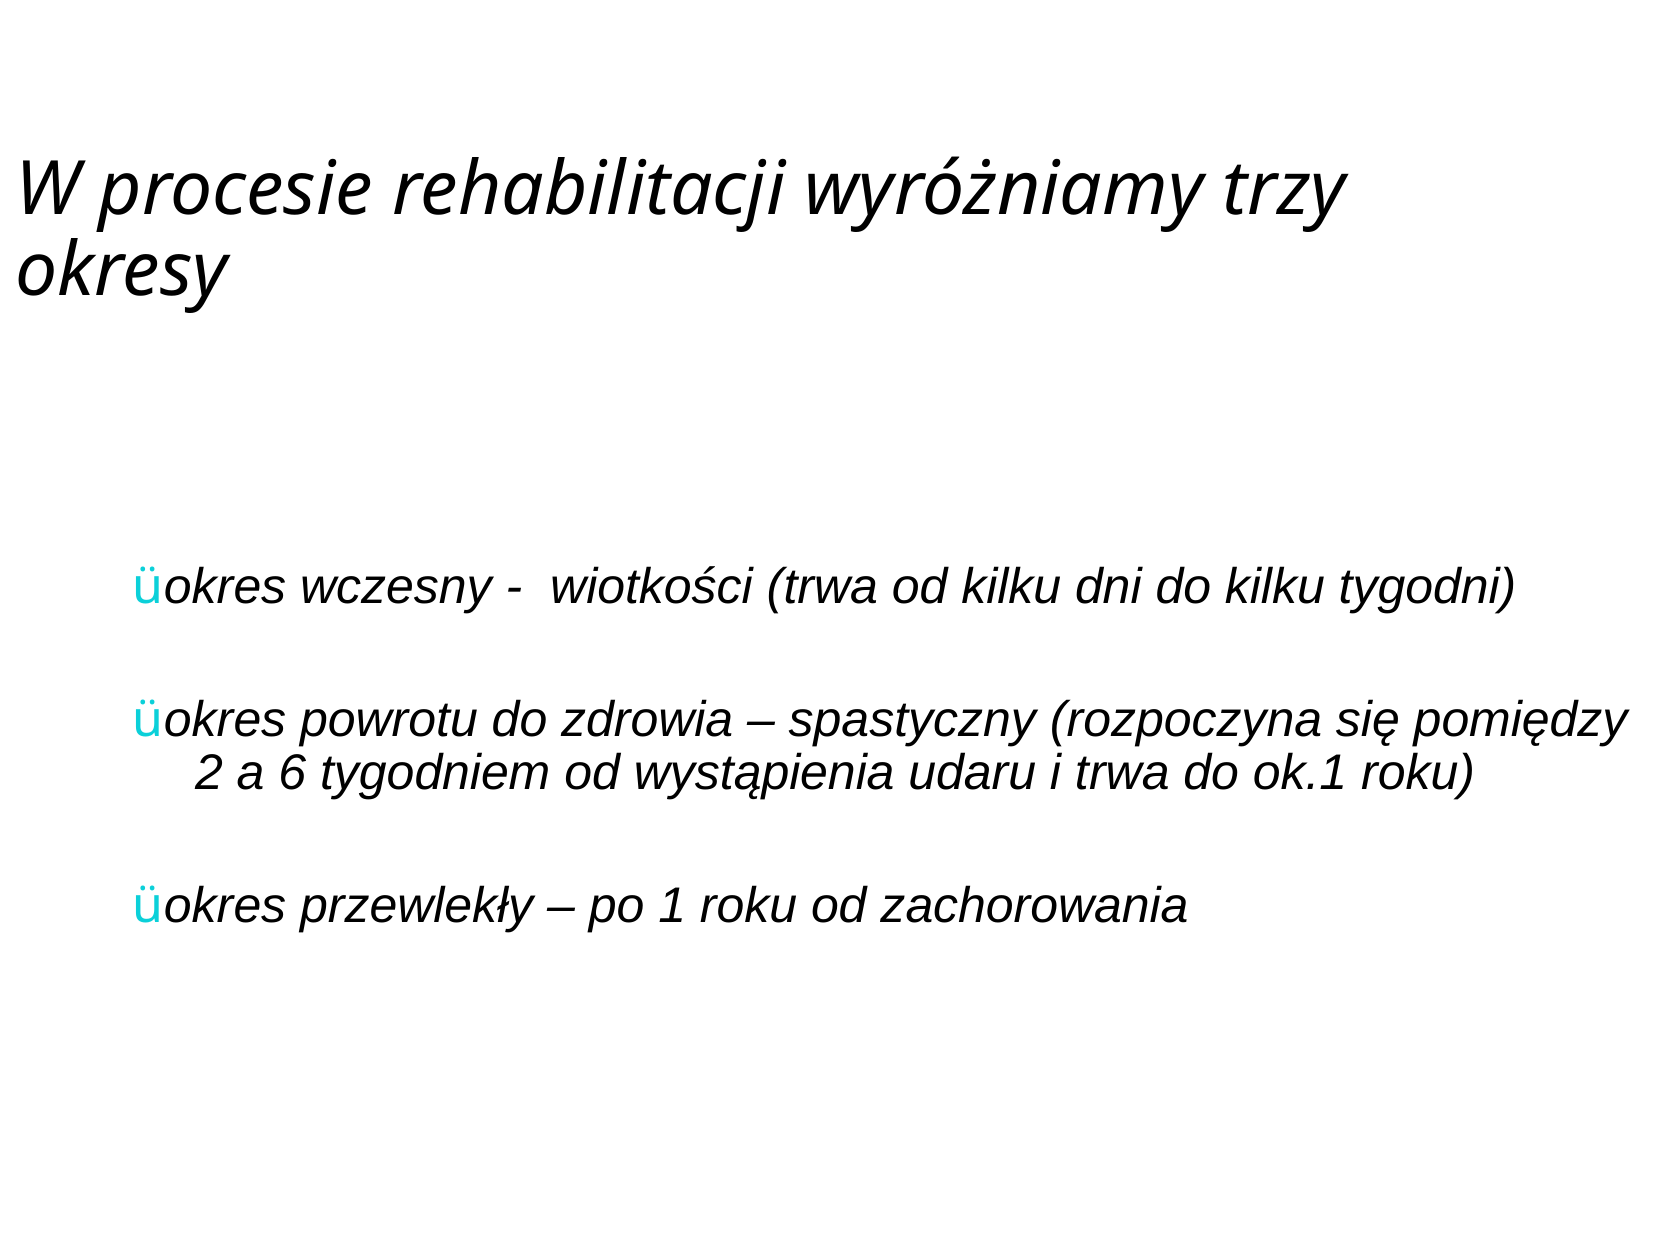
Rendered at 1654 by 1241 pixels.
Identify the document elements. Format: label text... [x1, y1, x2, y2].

list okres wczesny - wiotkości (trwa od kilku dni do kilku tygodni) okres powrotu do zdrowia – spastyczny (rozpoczyna się pomiędzy 2 a 6 tygodniem od wystąpienia udaru i trwa do ok.1 roku) okres przewlekły – po 1 roku od zachorowania [117, 350, 1654, 1144]
title W procesie rehabilitacji wyróżniamy trzy okresy [0, 127, 1489, 334]
